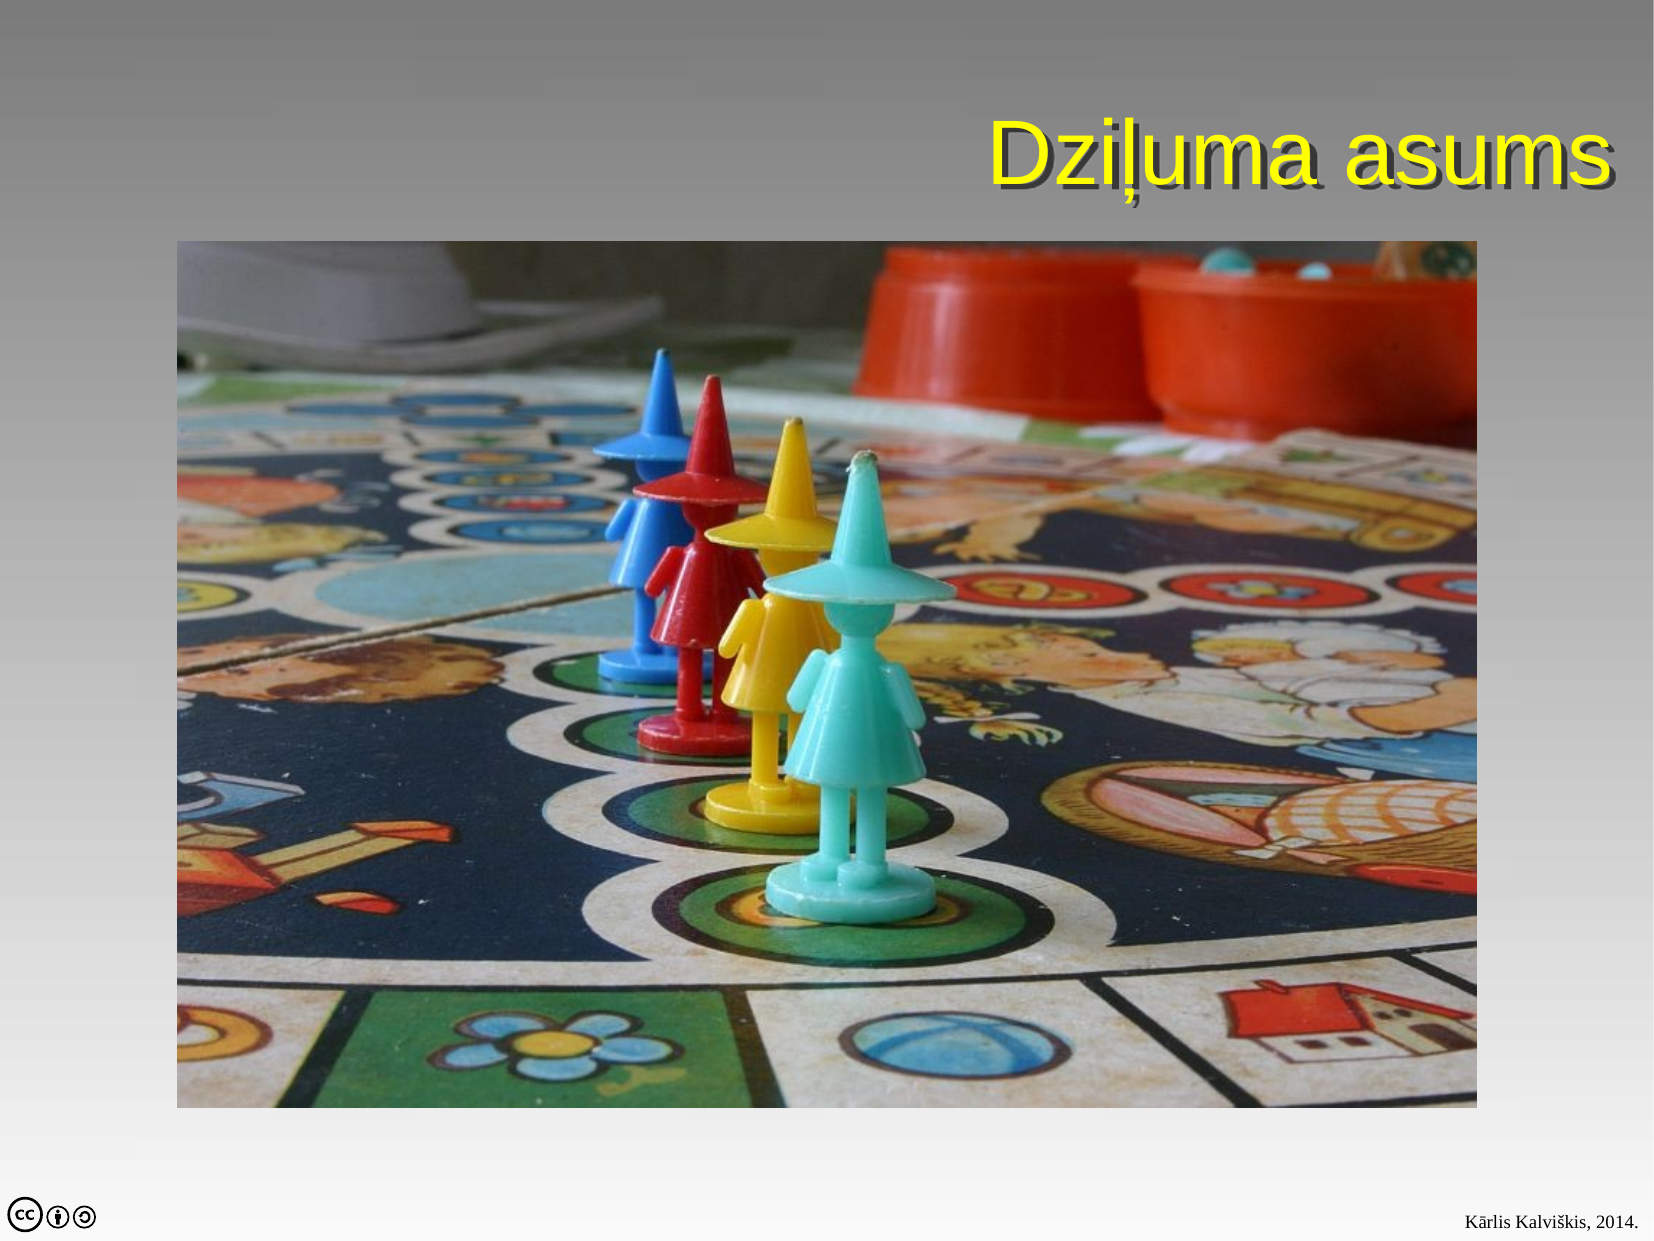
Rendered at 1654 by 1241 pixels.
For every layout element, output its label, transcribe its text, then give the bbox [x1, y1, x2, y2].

picture [0, 0, 1654, 1241]
title Dziļuma asums [42, 49, 1615, 257]
